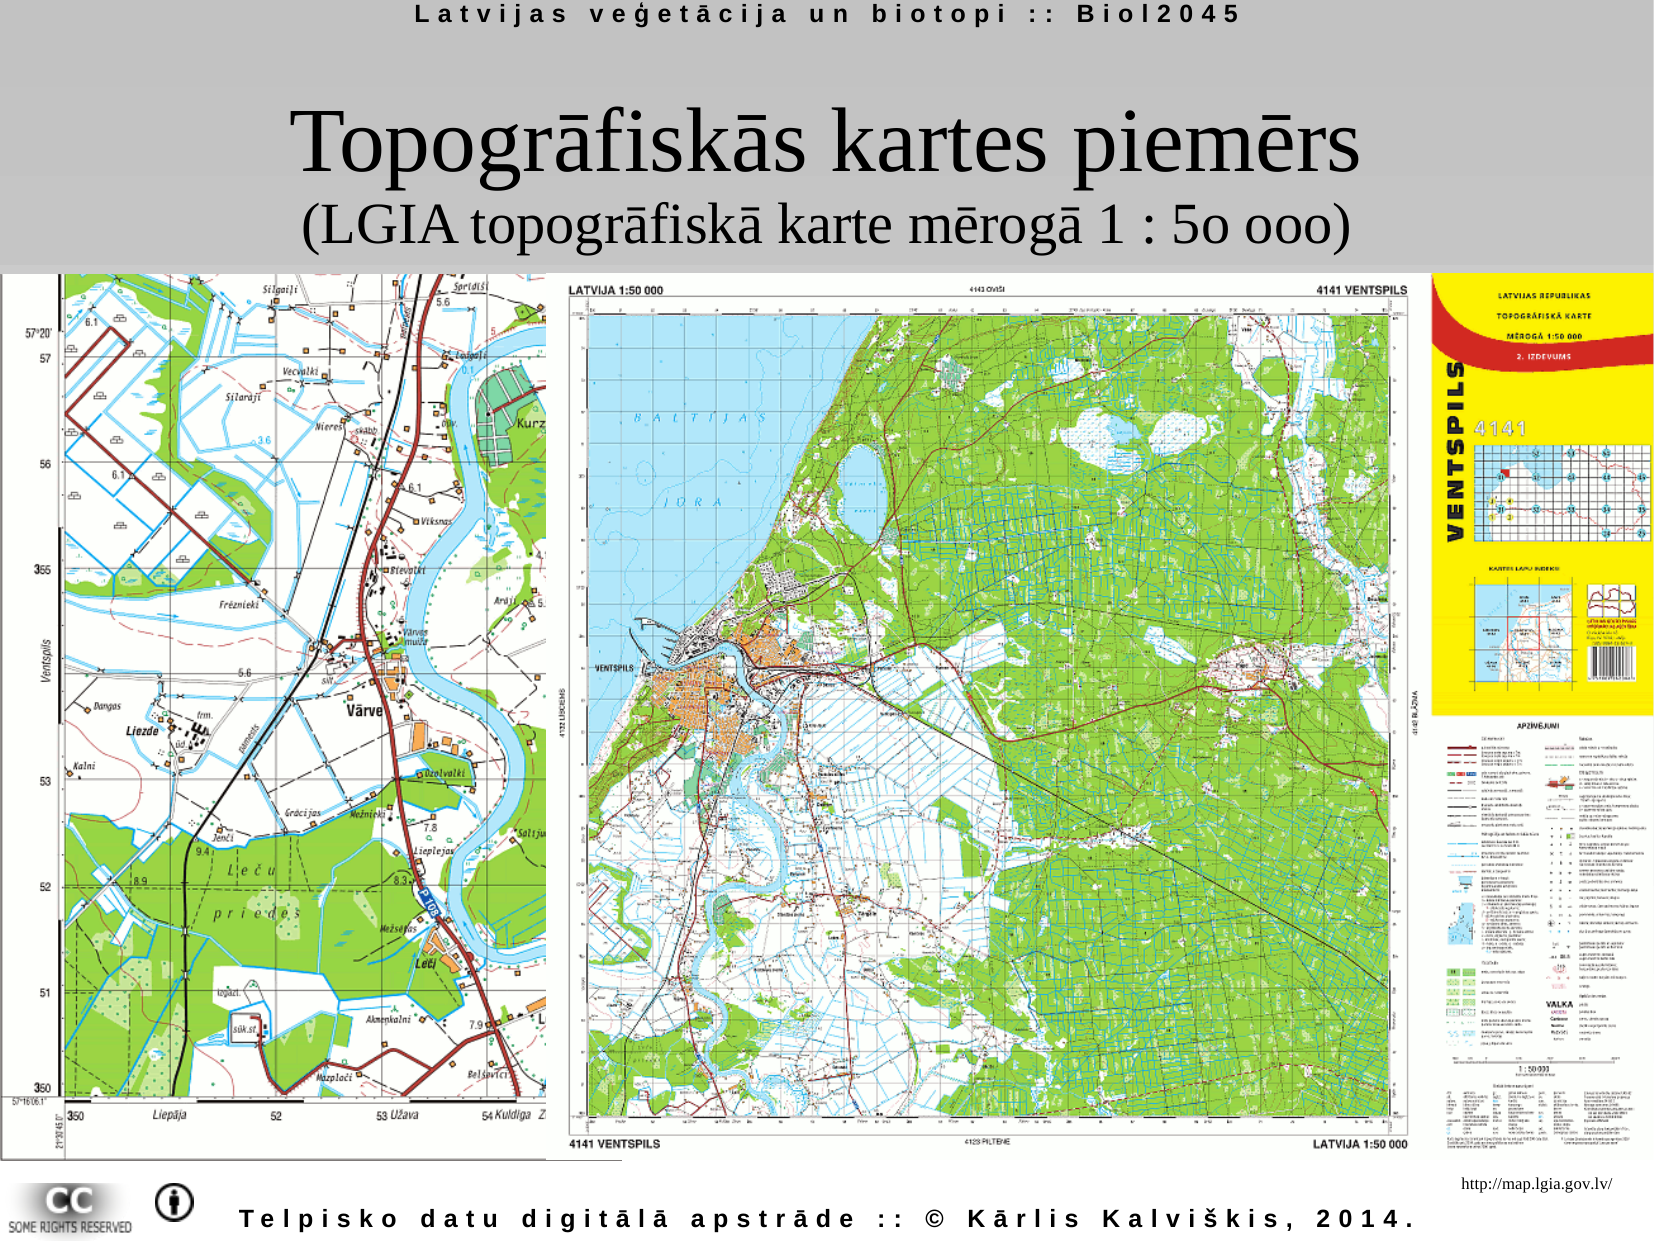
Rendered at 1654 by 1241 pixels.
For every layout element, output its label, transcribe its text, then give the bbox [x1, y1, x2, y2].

title Topogrāfiskās kartes piemērs (LGIA topogrāfiskā karte mērogā 1 : 5o ooo) [29, 49, 1625, 296]
text_box http://map.lgia.gov.lv/ [1463, 1174, 1613, 1193]
picture [0, 0, 1654, 1241]
